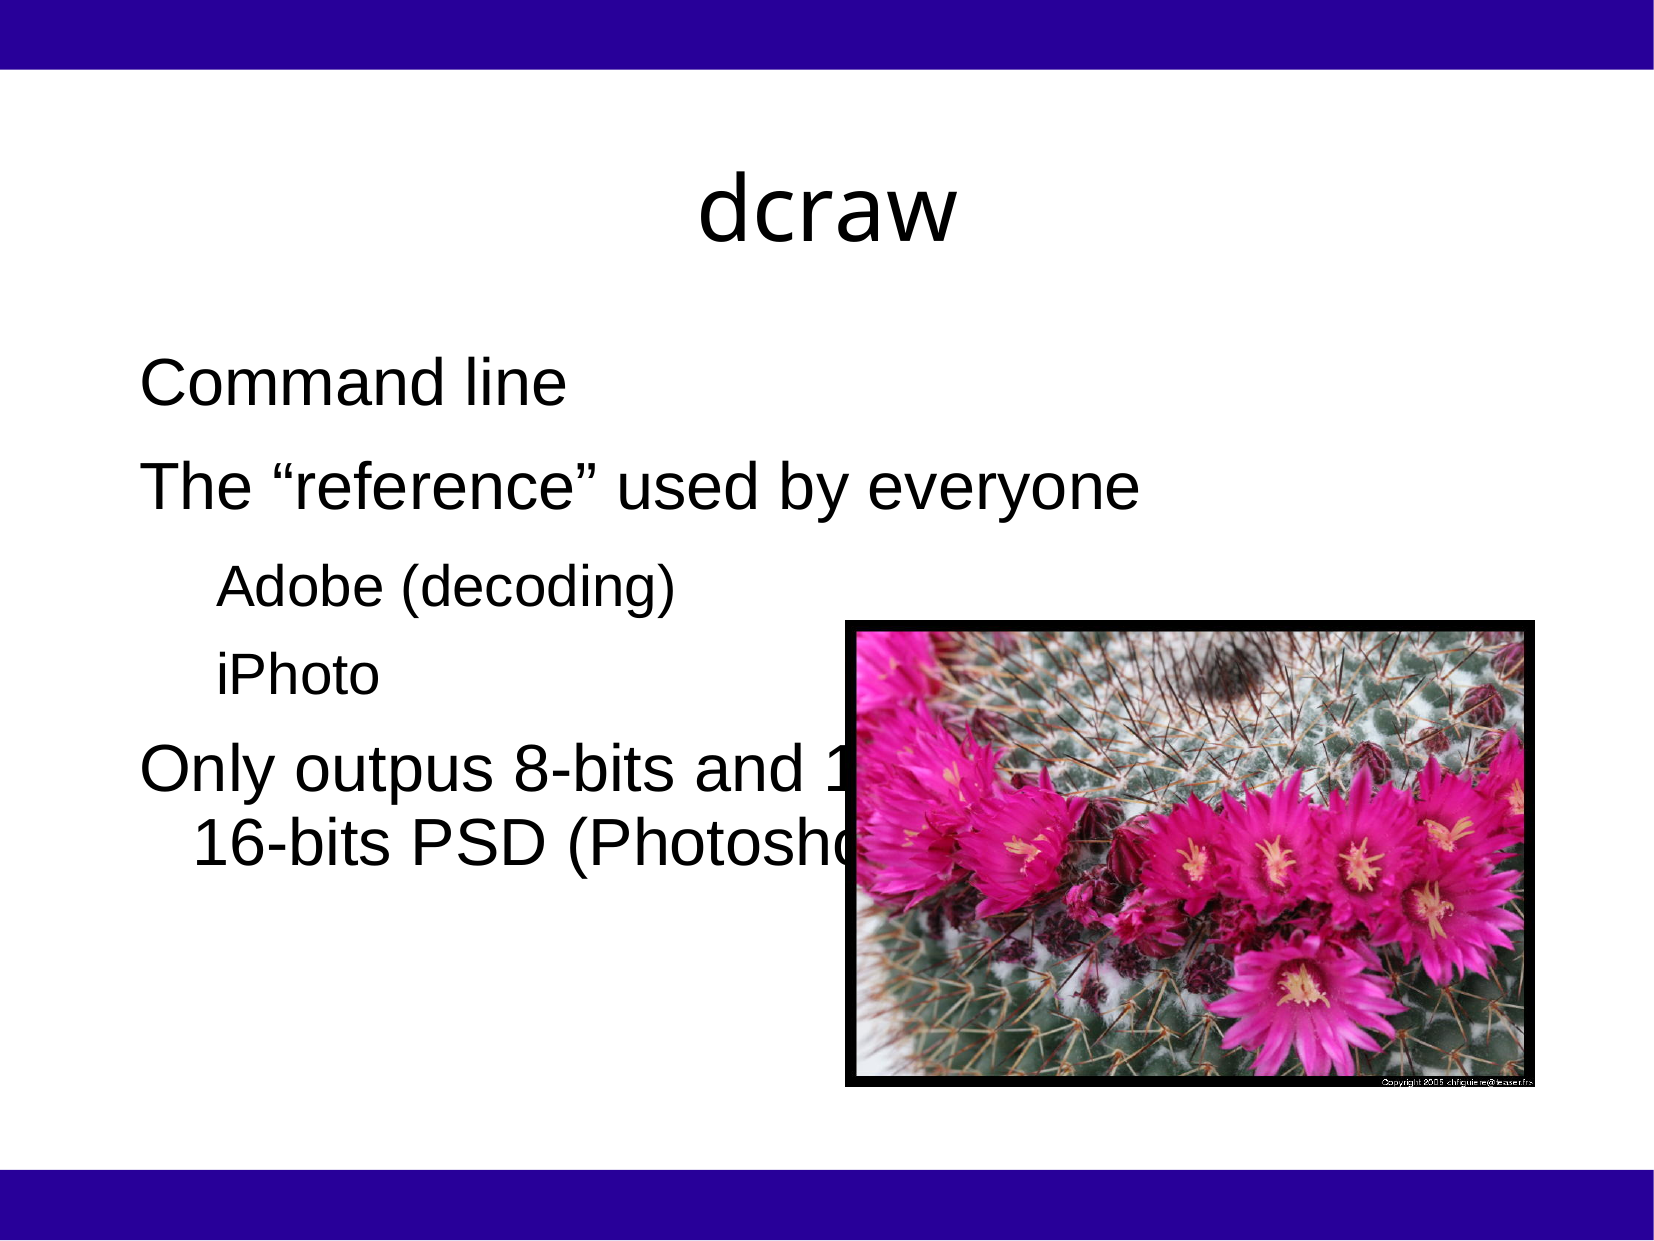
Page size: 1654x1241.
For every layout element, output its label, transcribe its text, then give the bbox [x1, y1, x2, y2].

title dcraw [121, 102, 1534, 311]
picture [845, 620, 1535, 1087]
list Command line The “reference” used by everyone Adobe (decoding) iPhoto Only outpus 8-bits and 16-bits linear PPM and 16-bits PSD (Photoshop) ! [121, 344, 811, 1178]
